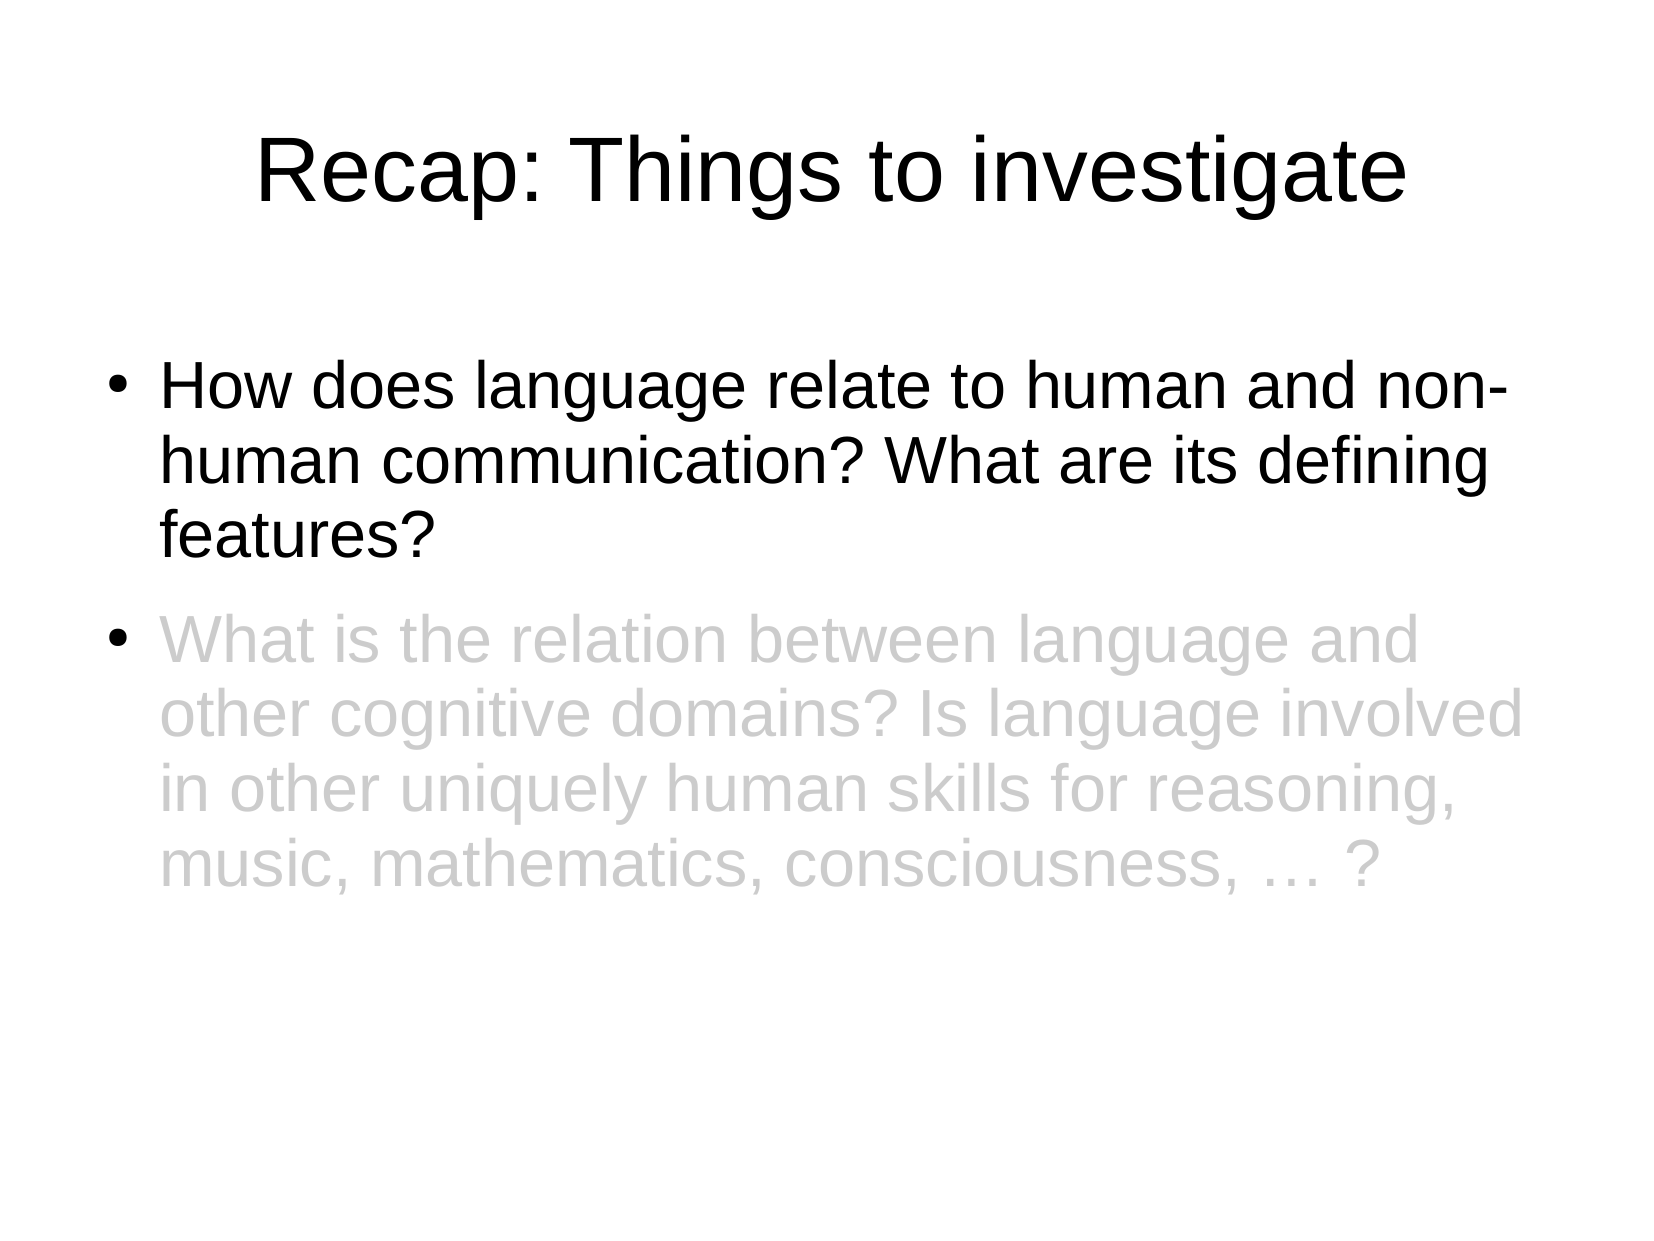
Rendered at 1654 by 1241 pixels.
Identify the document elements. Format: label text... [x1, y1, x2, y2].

list How does language relate to human and non-human communication? What are its defining features? What is the relation between language and other cognitive domains? Is language involved in other uniquely human skills for reasoning, music, mathematics, consciousness, … ? [88, 347, 1577, 1152]
title Recap: Things to investigate [88, 73, 1577, 266]
